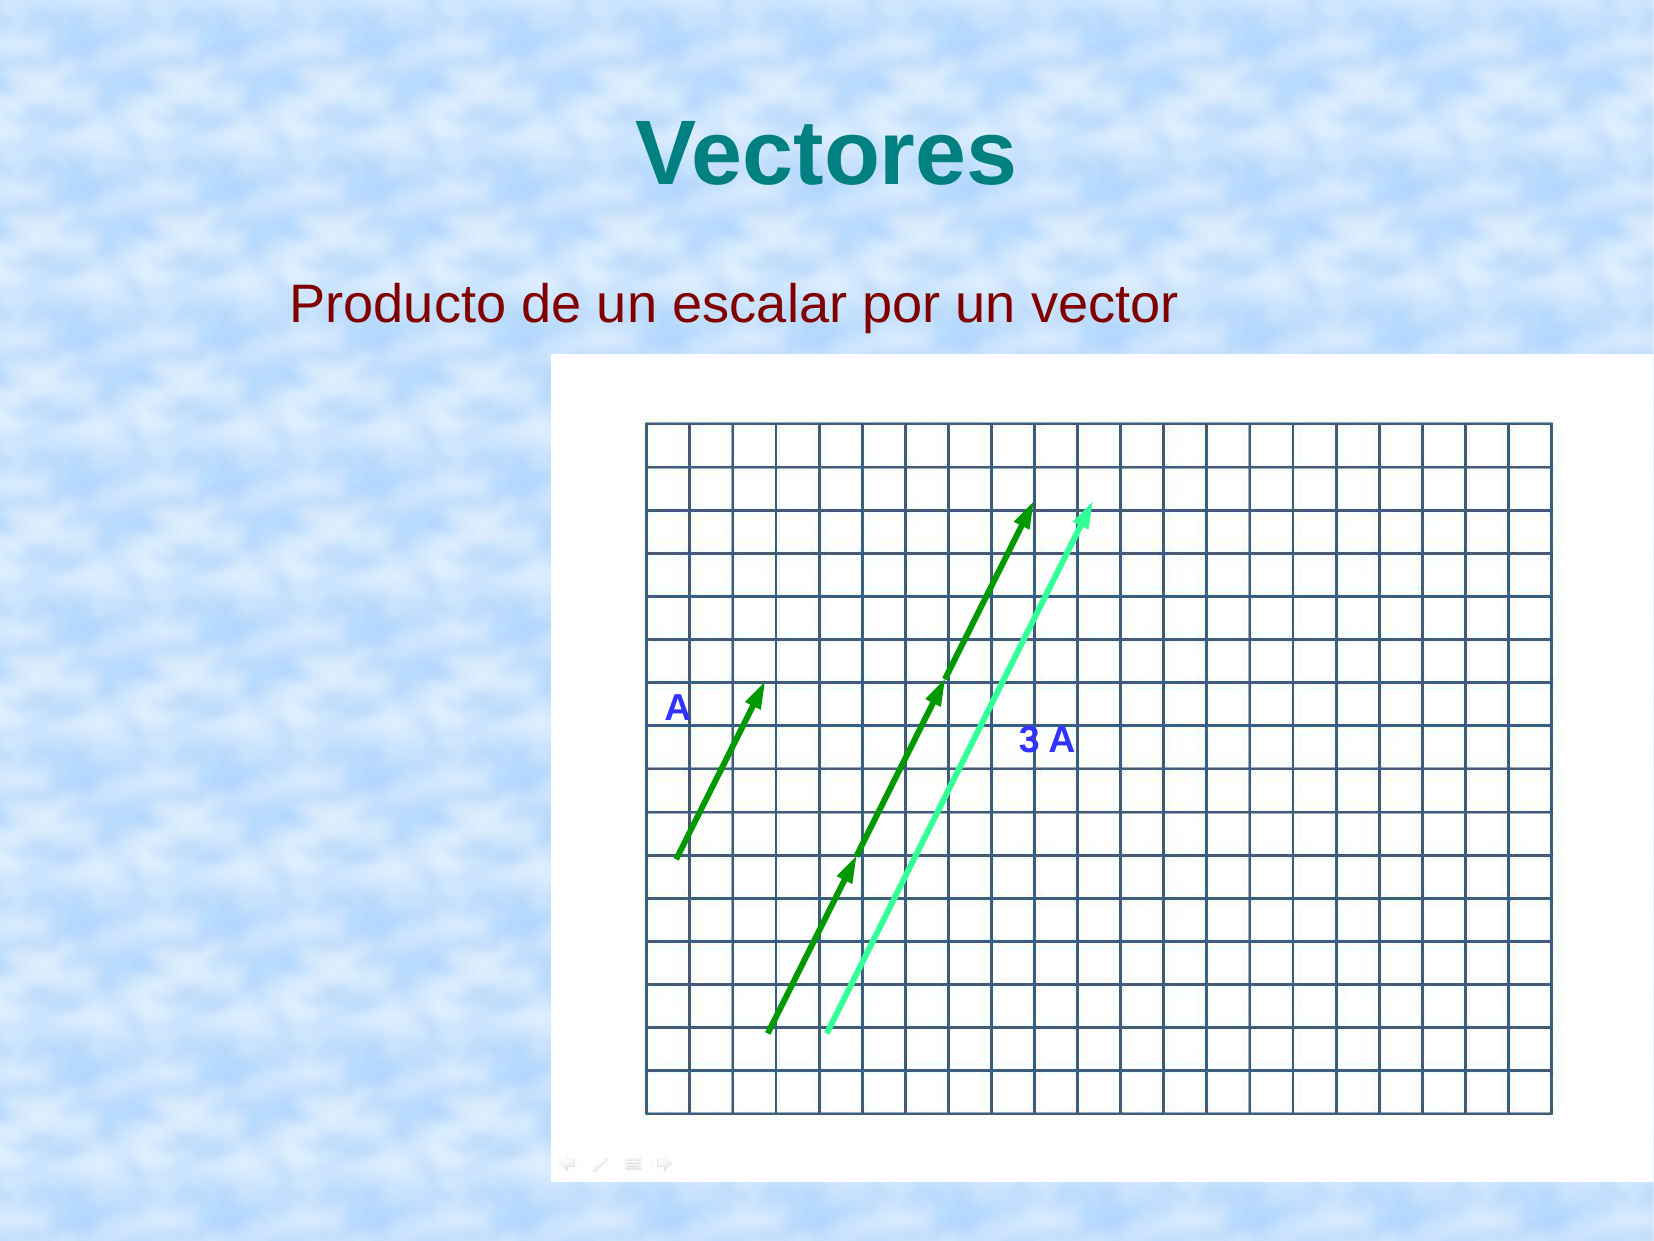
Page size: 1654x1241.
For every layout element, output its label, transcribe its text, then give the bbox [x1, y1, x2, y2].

title Vectores [82, 49, 1571, 257]
text_box A [649, 679, 709, 736]
picture [0, 0, 1654, 1241]
text_box 3 A [1003, 711, 1152, 768]
text_box Producto de un escalar por un vector [132, 265, 1270, 355]
